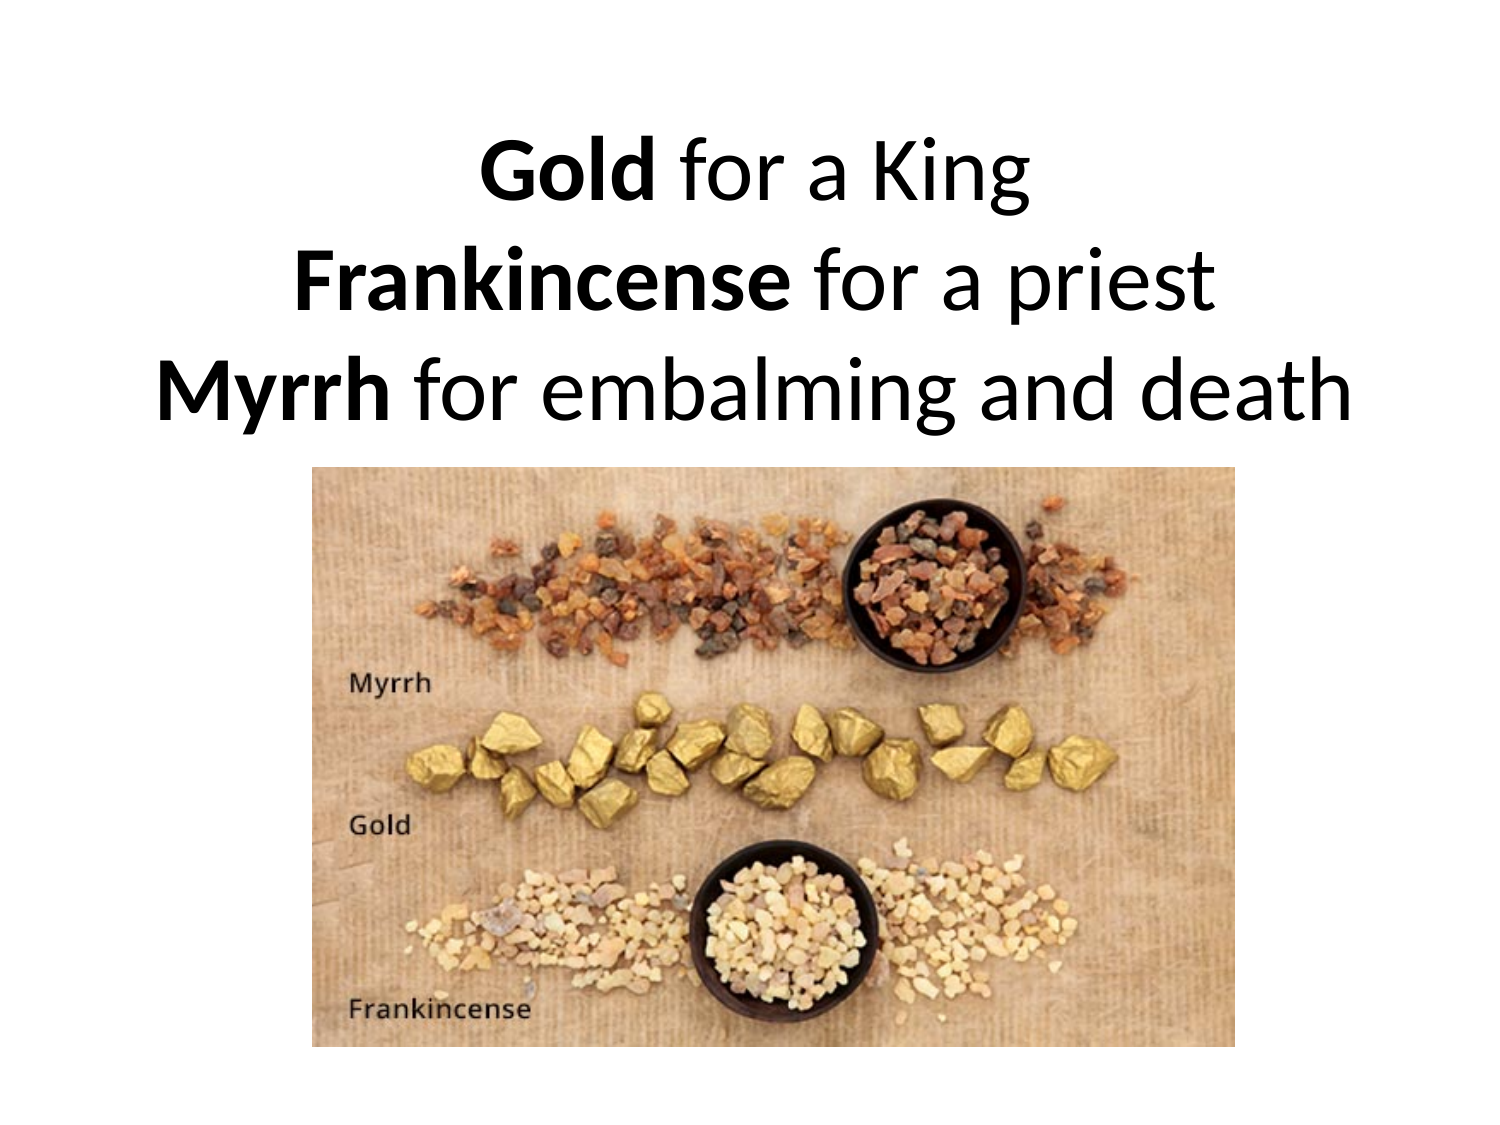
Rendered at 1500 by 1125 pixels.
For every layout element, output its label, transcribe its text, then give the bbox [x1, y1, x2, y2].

title Gold for a King Frankincense for a priest Myrrh for embalming and death [123, 66, 1388, 591]
picture [312, 467, 1235, 1047]
